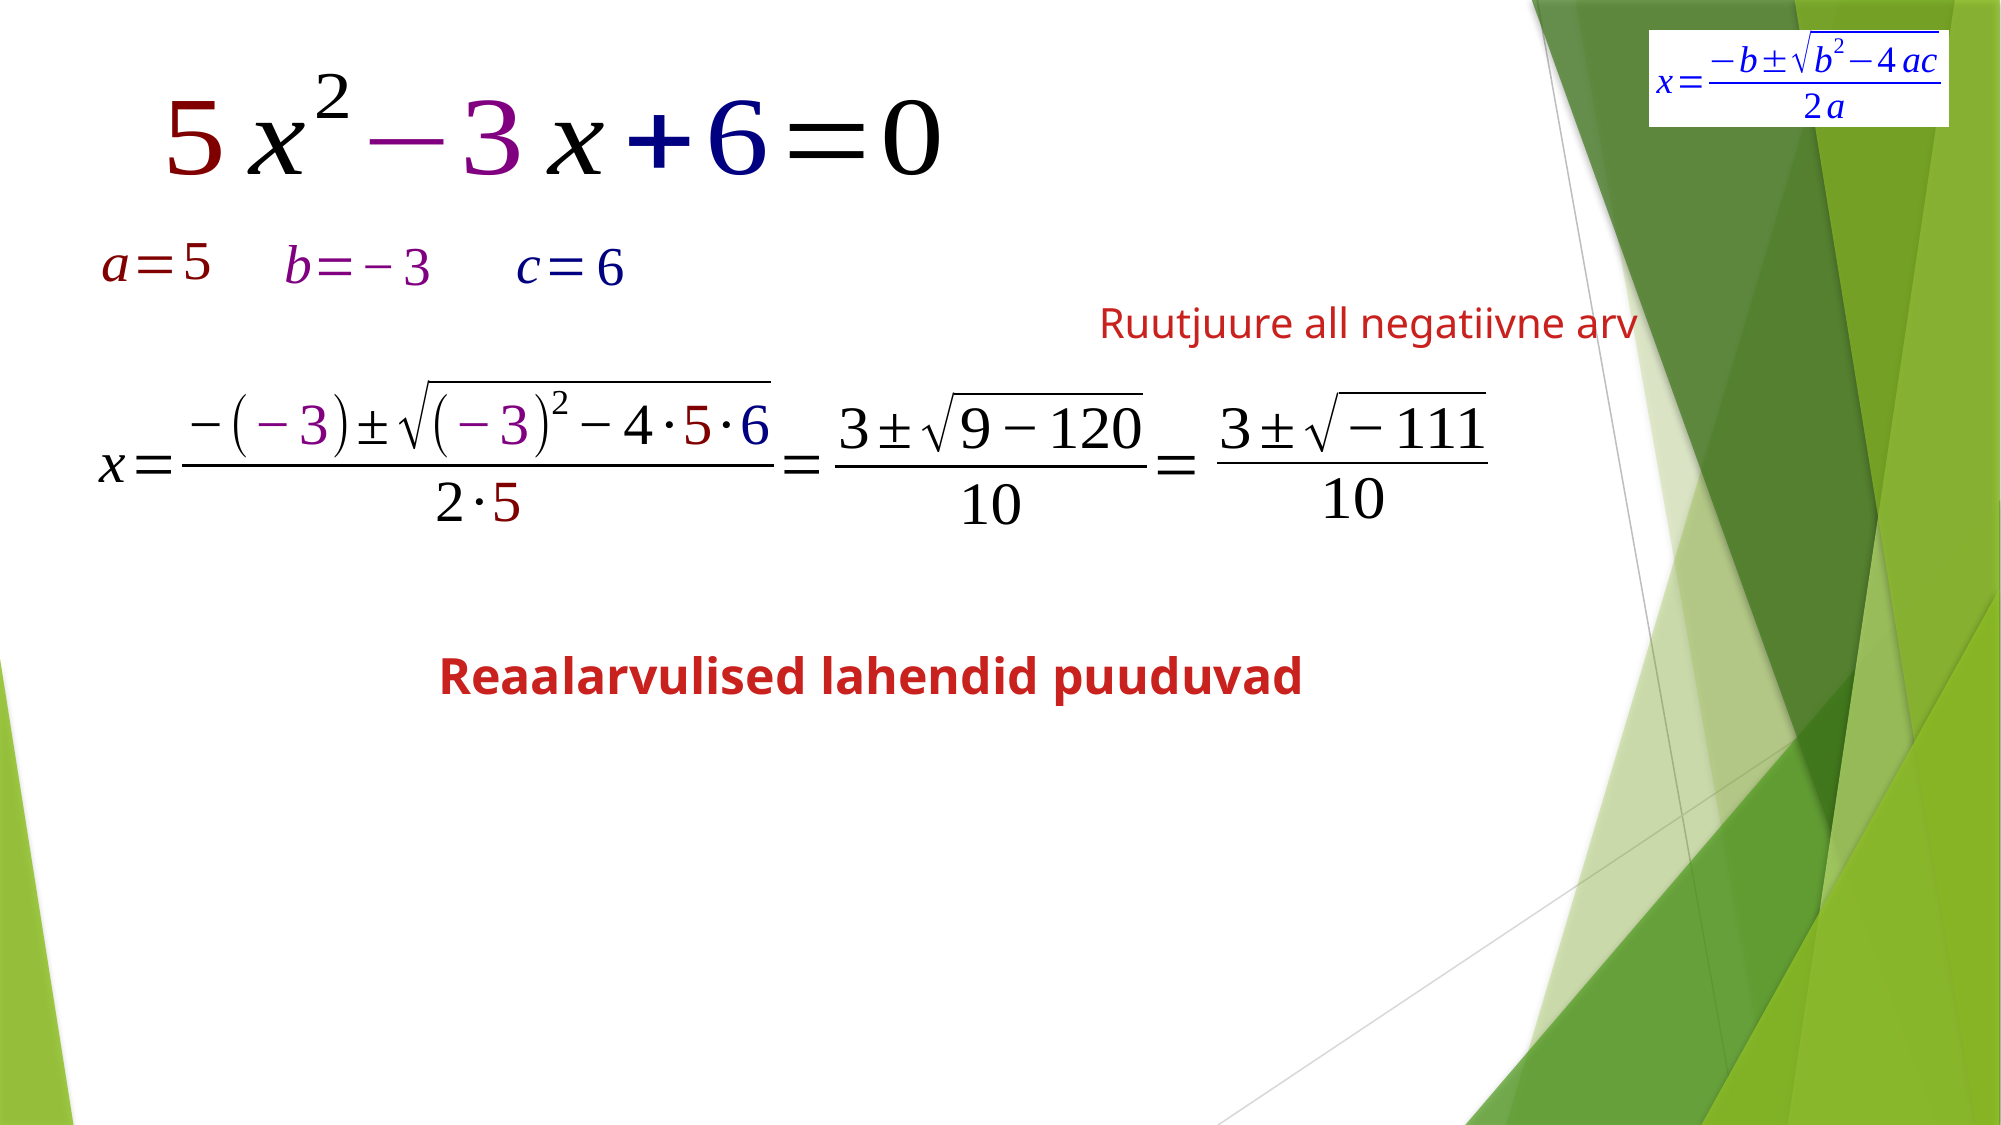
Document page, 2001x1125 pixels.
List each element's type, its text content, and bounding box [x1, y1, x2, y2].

chart [143, 59, 968, 199]
chart [90, 378, 1497, 538]
chart [93, 230, 219, 294]
chart [277, 234, 438, 297]
text_box Reaalarvulised lahendid puuduvad [423, 637, 1320, 713]
text_box Ruutjuure all negatiivne arv [1084, 289, 1654, 355]
chart [1648, 29, 1949, 127]
chart [509, 234, 632, 297]
